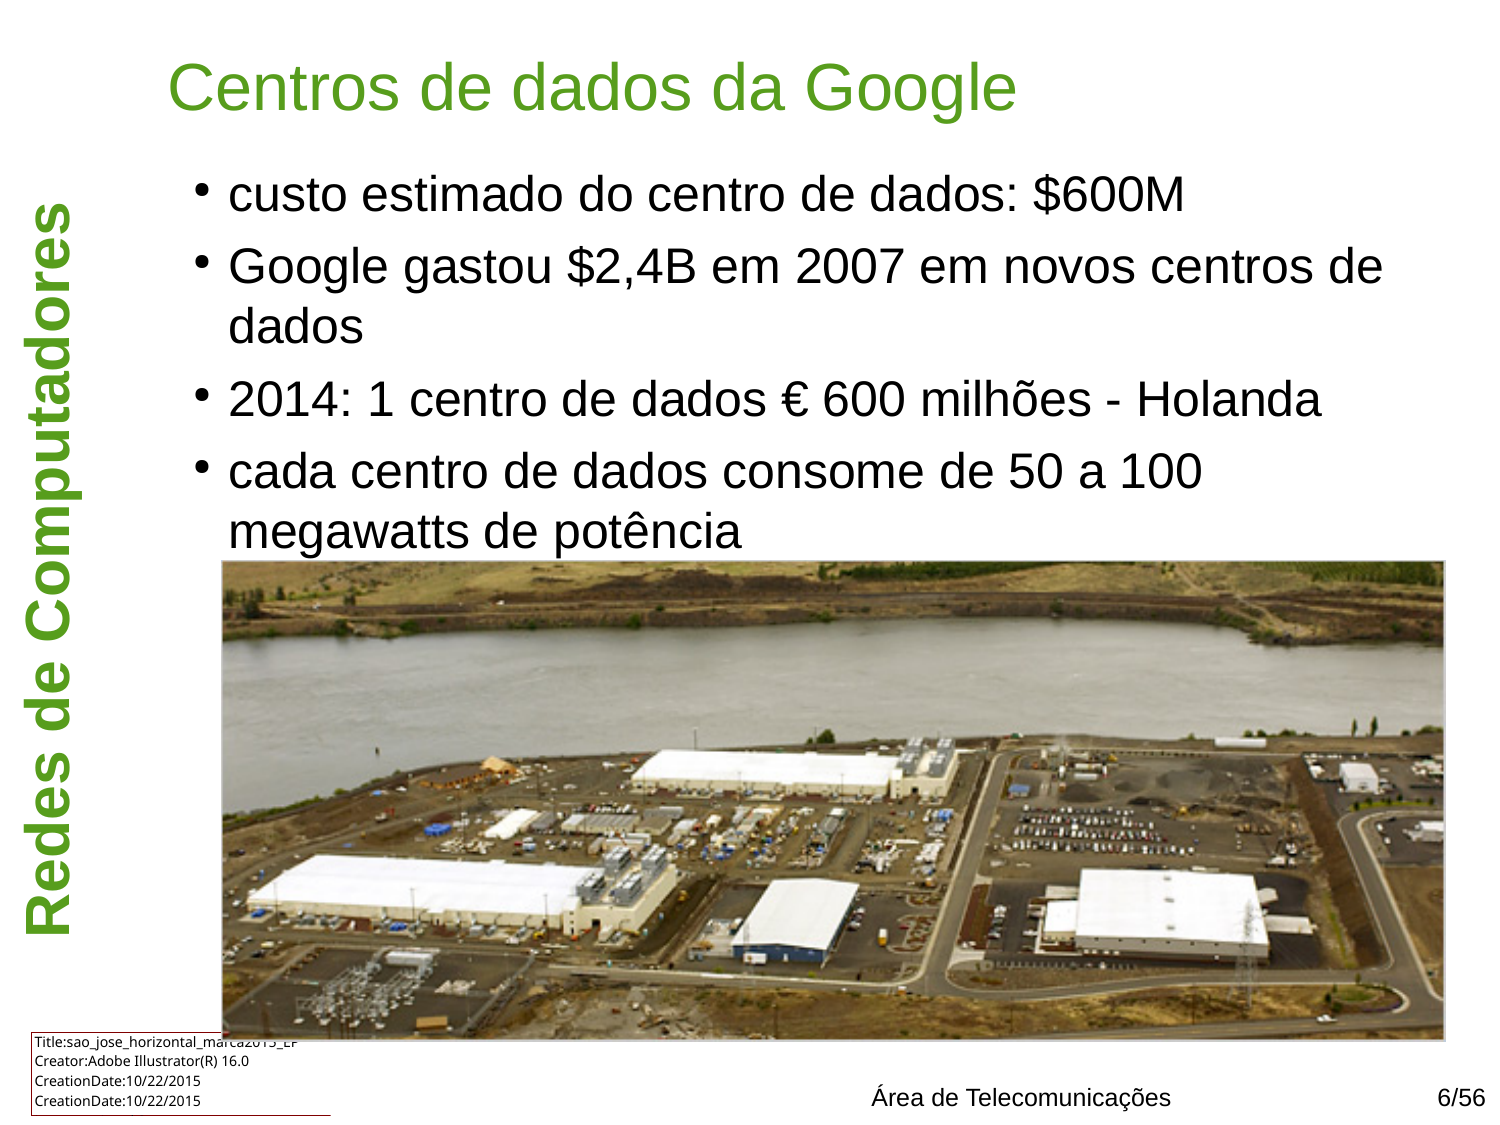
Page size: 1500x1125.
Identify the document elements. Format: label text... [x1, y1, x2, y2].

picture [221, 560, 1446, 1043]
title Centros de dados da Google [152, 0, 1428, 182]
text_box custo estimado do centro de dados: $600M Google gastou $2,4B em 2007 em novos centros de dados 2014: 1 centro de dados € 600 milhões - Holanda cada centro de dados consome de 50 a 100 megawatts de potência [178, 153, 1454, 1053]
